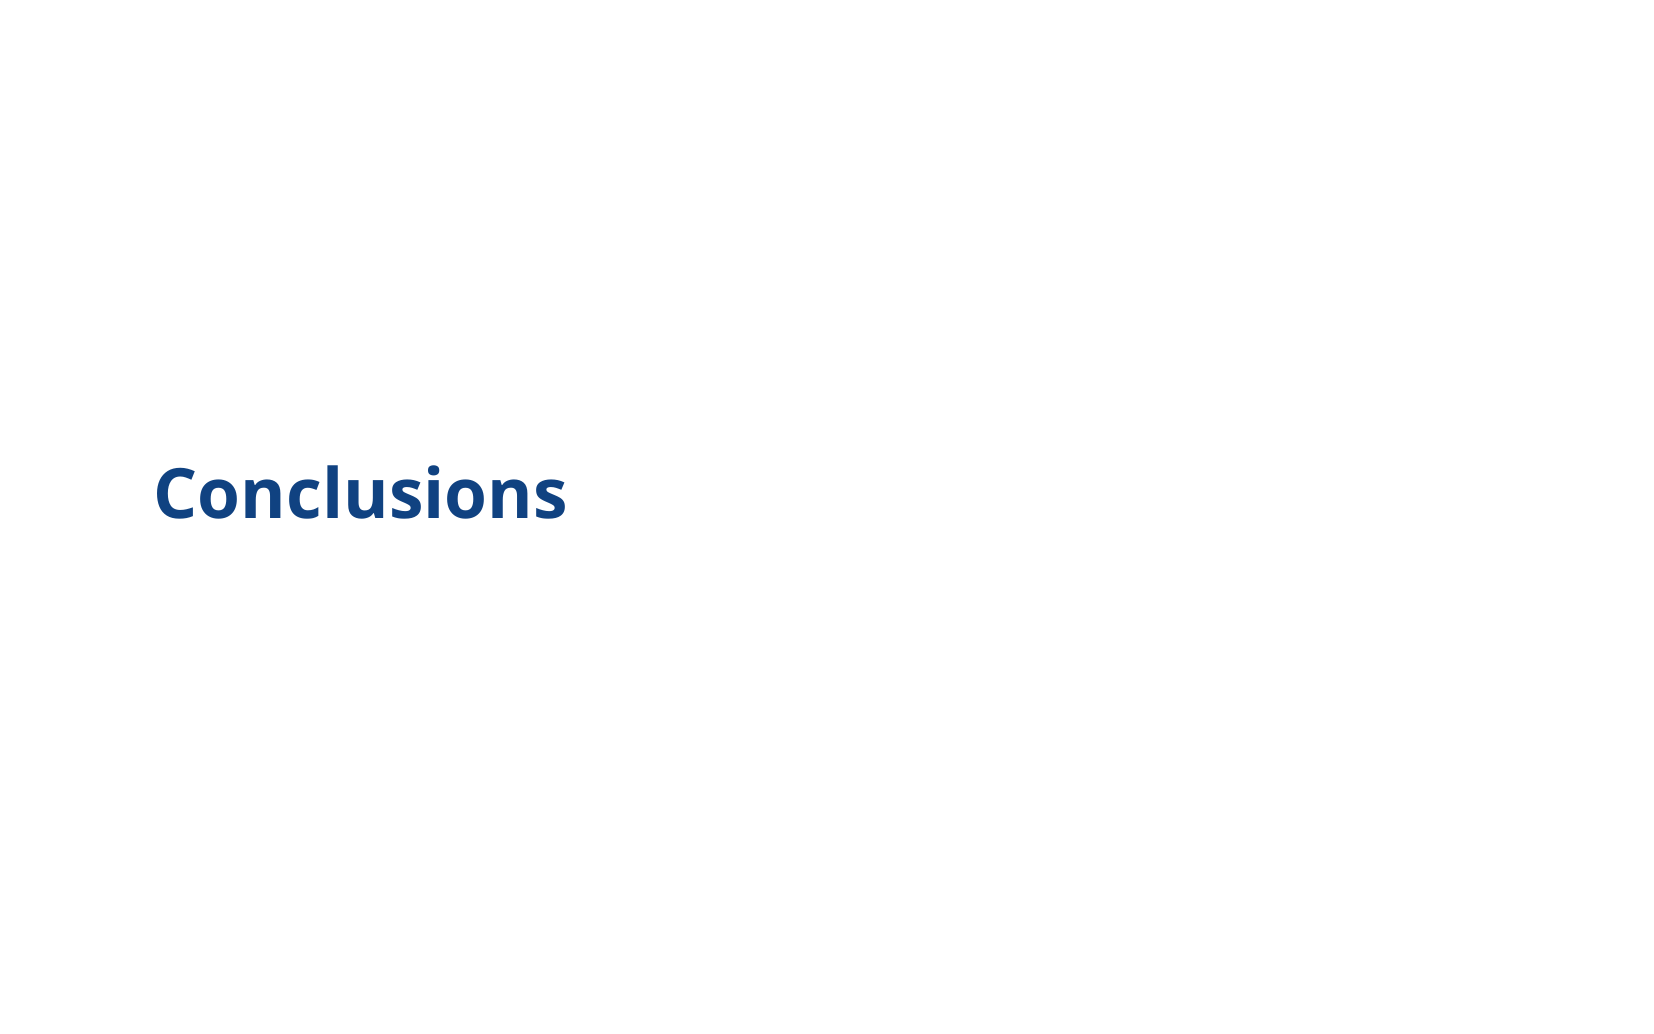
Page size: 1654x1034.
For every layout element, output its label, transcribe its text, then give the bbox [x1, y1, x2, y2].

title Conclusions [153, 396, 1538, 586]
